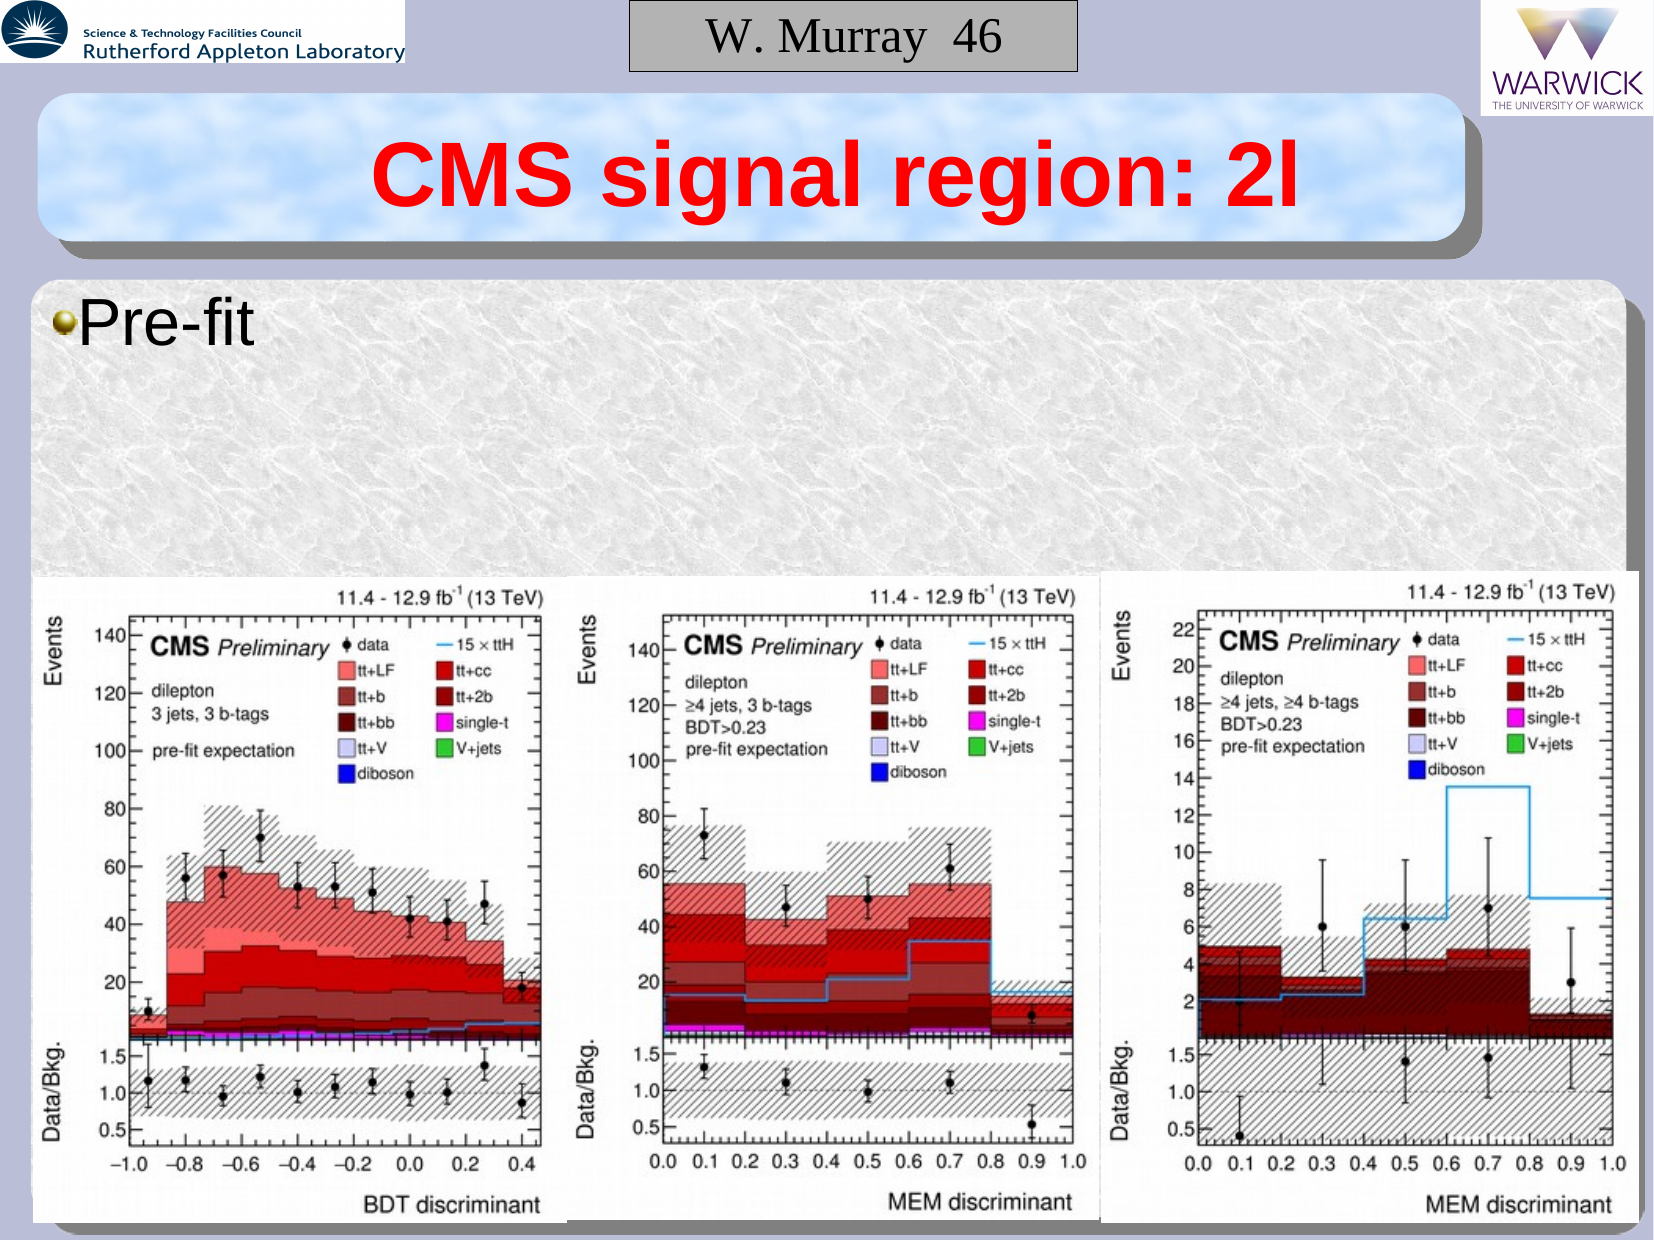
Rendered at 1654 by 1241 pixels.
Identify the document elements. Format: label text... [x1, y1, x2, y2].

picture [0, 0, 405, 63]
picture [1480, 0, 1654, 116]
title CMS signal region: 2l [90, 101, 1584, 249]
picture [30, 279, 1639, 1223]
picture [37, 93, 1452, 242]
list Pre-fit [53, 285, 1588, 1193]
